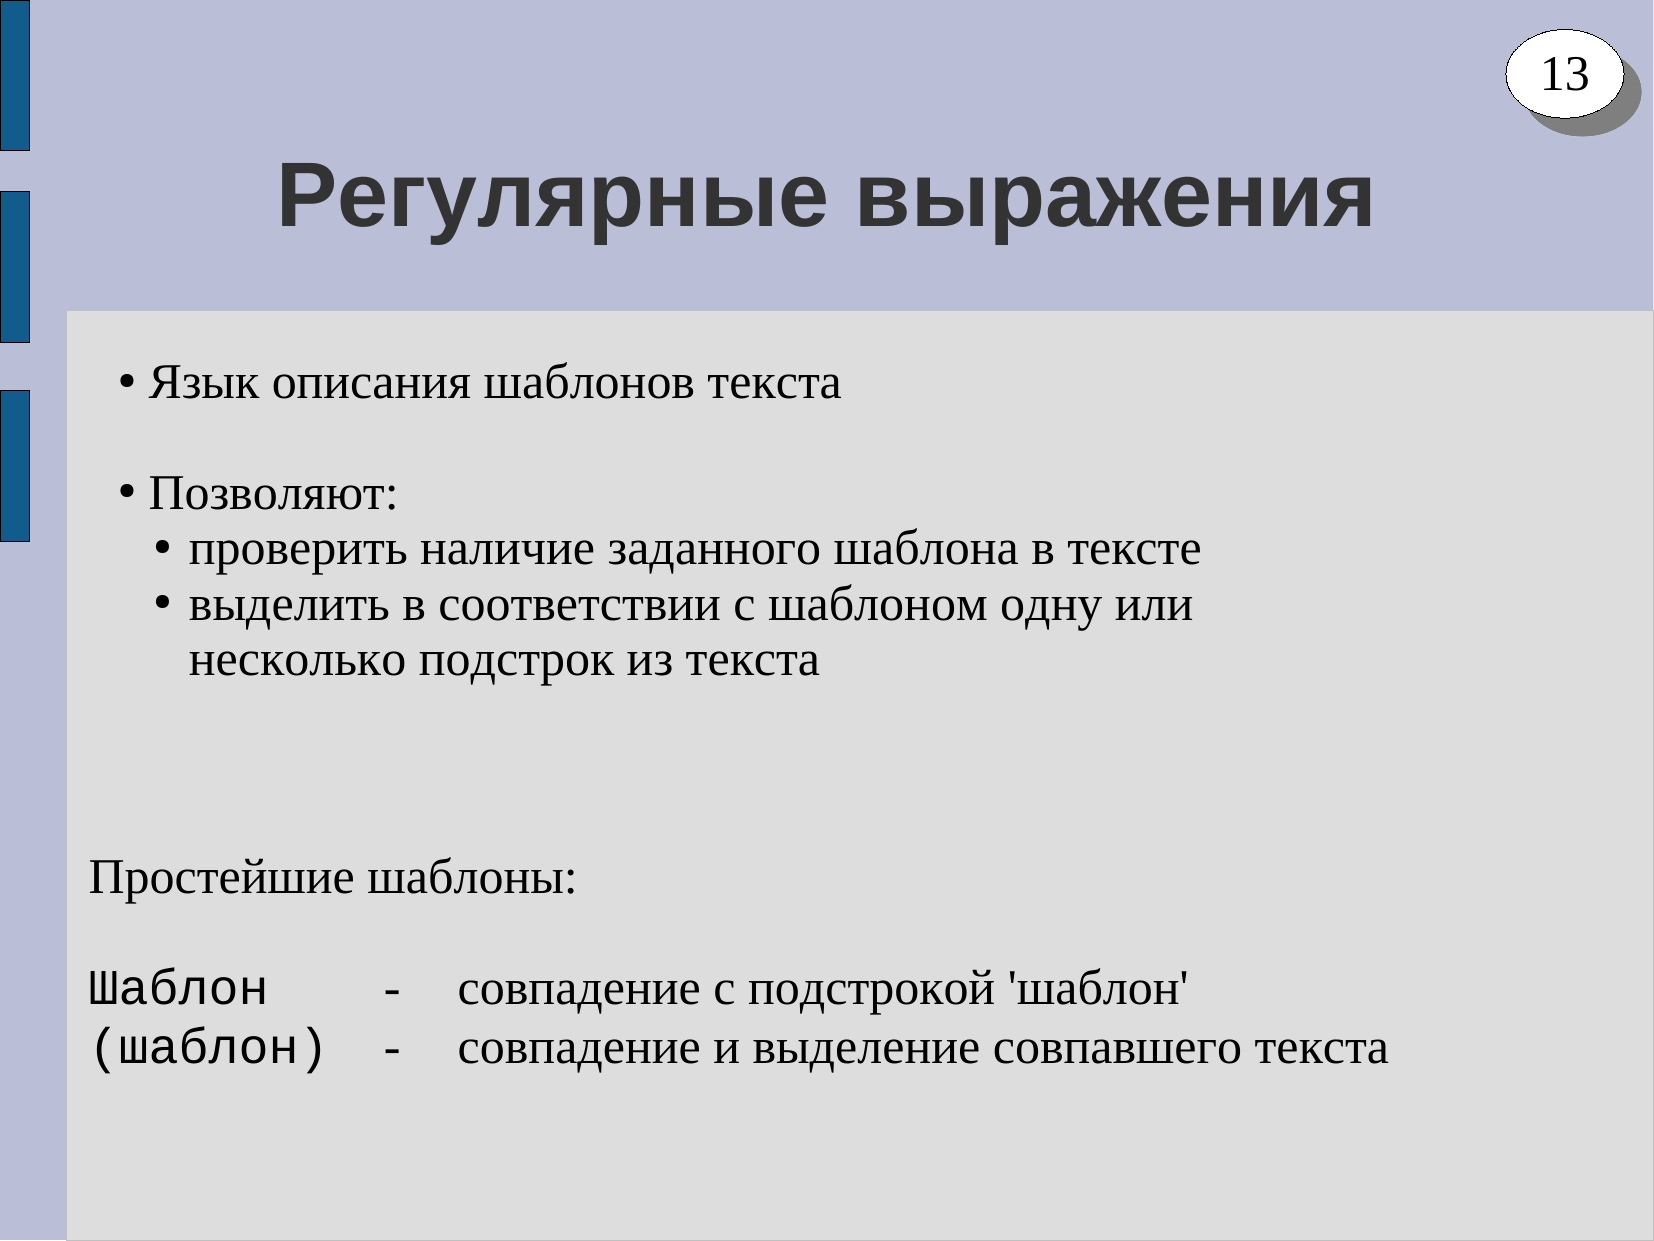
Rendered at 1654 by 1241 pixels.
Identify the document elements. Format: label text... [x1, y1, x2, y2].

text_box 13 [1505, 29, 1625, 119]
text_box Язык описания шаблонов текста Позволяют: проверить наличие заданного шаблона в тексте выделить в соответствии с шаблоном одну или несколько подстрок из текста [118, 354, 1207, 687]
title Регулярные выражения [121, 91, 1534, 299]
text_box Простейшие шаблоны: Шаблон - совпадение с подстрокой 'шаблон' (шаблон) - совпадение и выделение совпавшего текста [88, 849, 1390, 1093]
